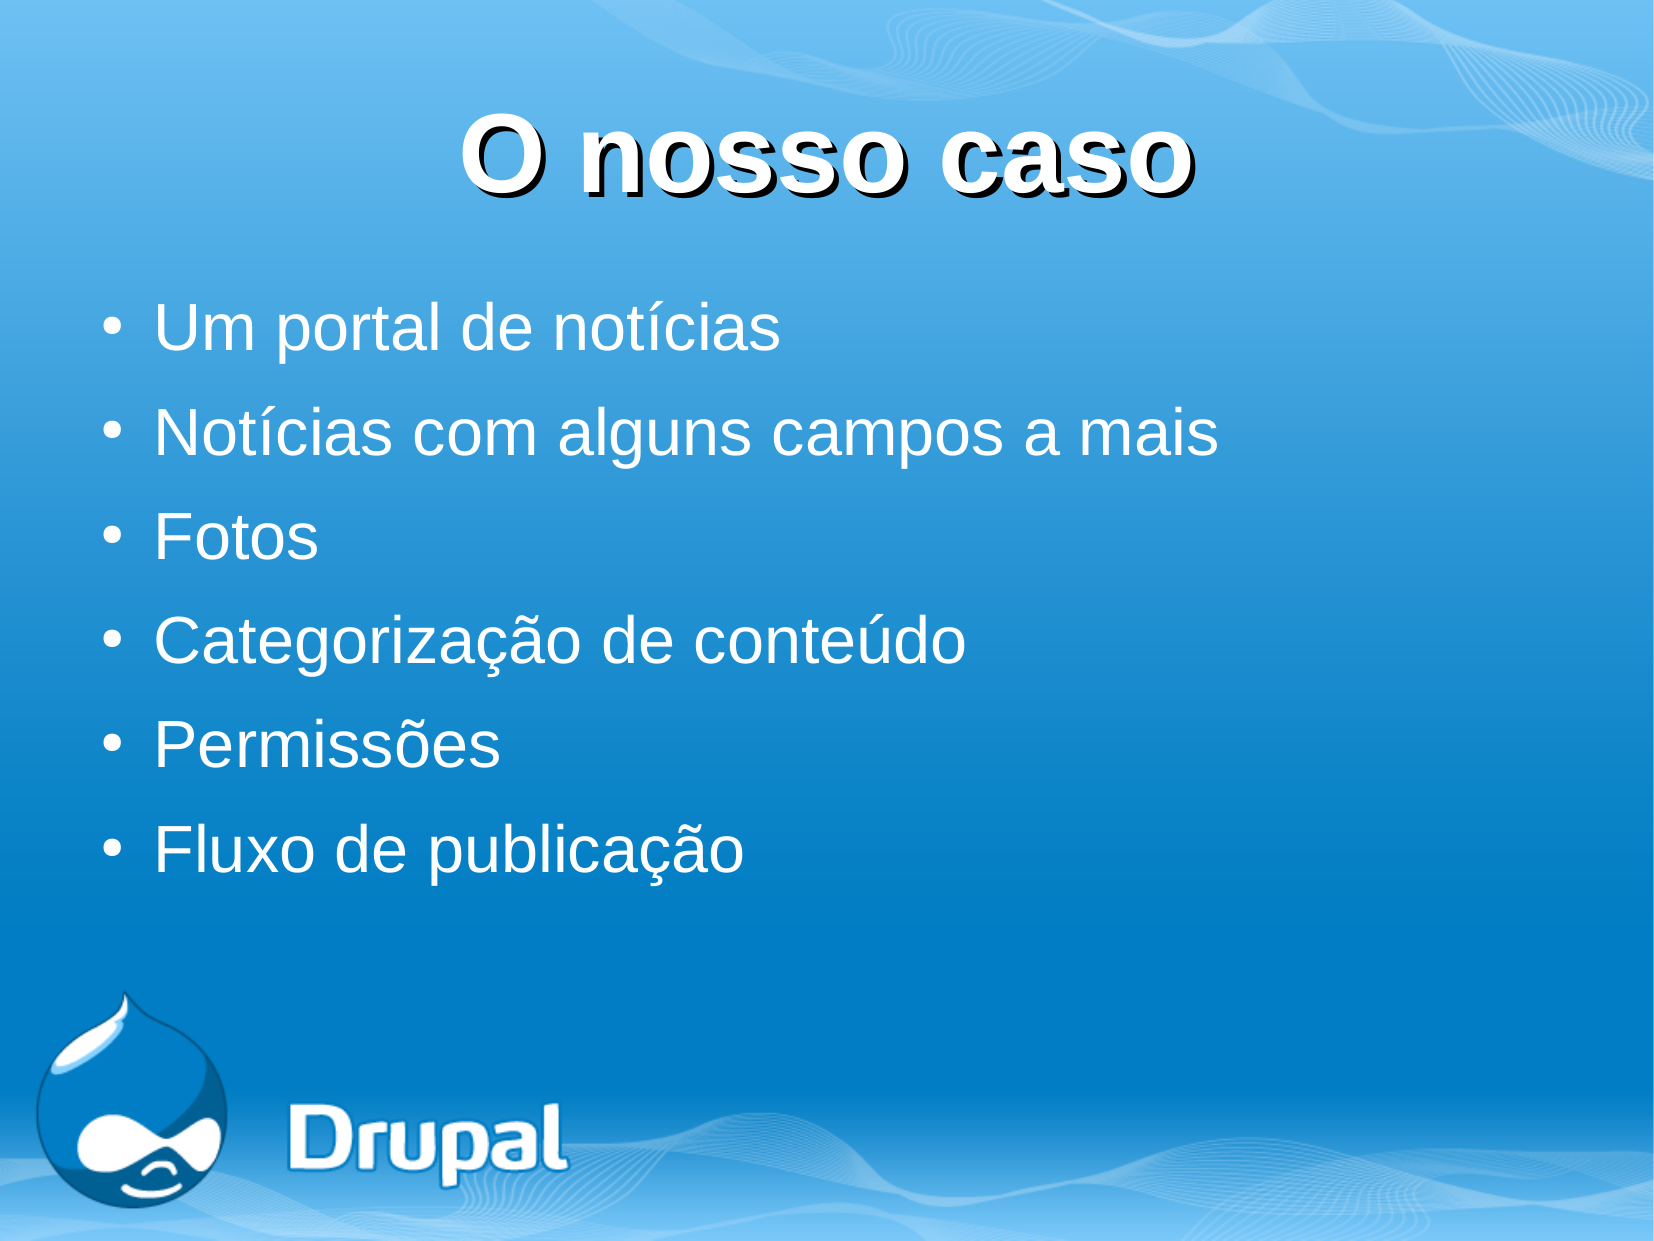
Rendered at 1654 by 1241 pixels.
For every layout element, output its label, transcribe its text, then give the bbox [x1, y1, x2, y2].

list Um portal de notícias Notícias com alguns campos a mais Fotos Categorização de conteúdo Permissões Fluxo de publicação [82, 290, 1571, 1109]
picture [0, 0, 1654, 1241]
title O nosso caso [82, 49, 1571, 257]
